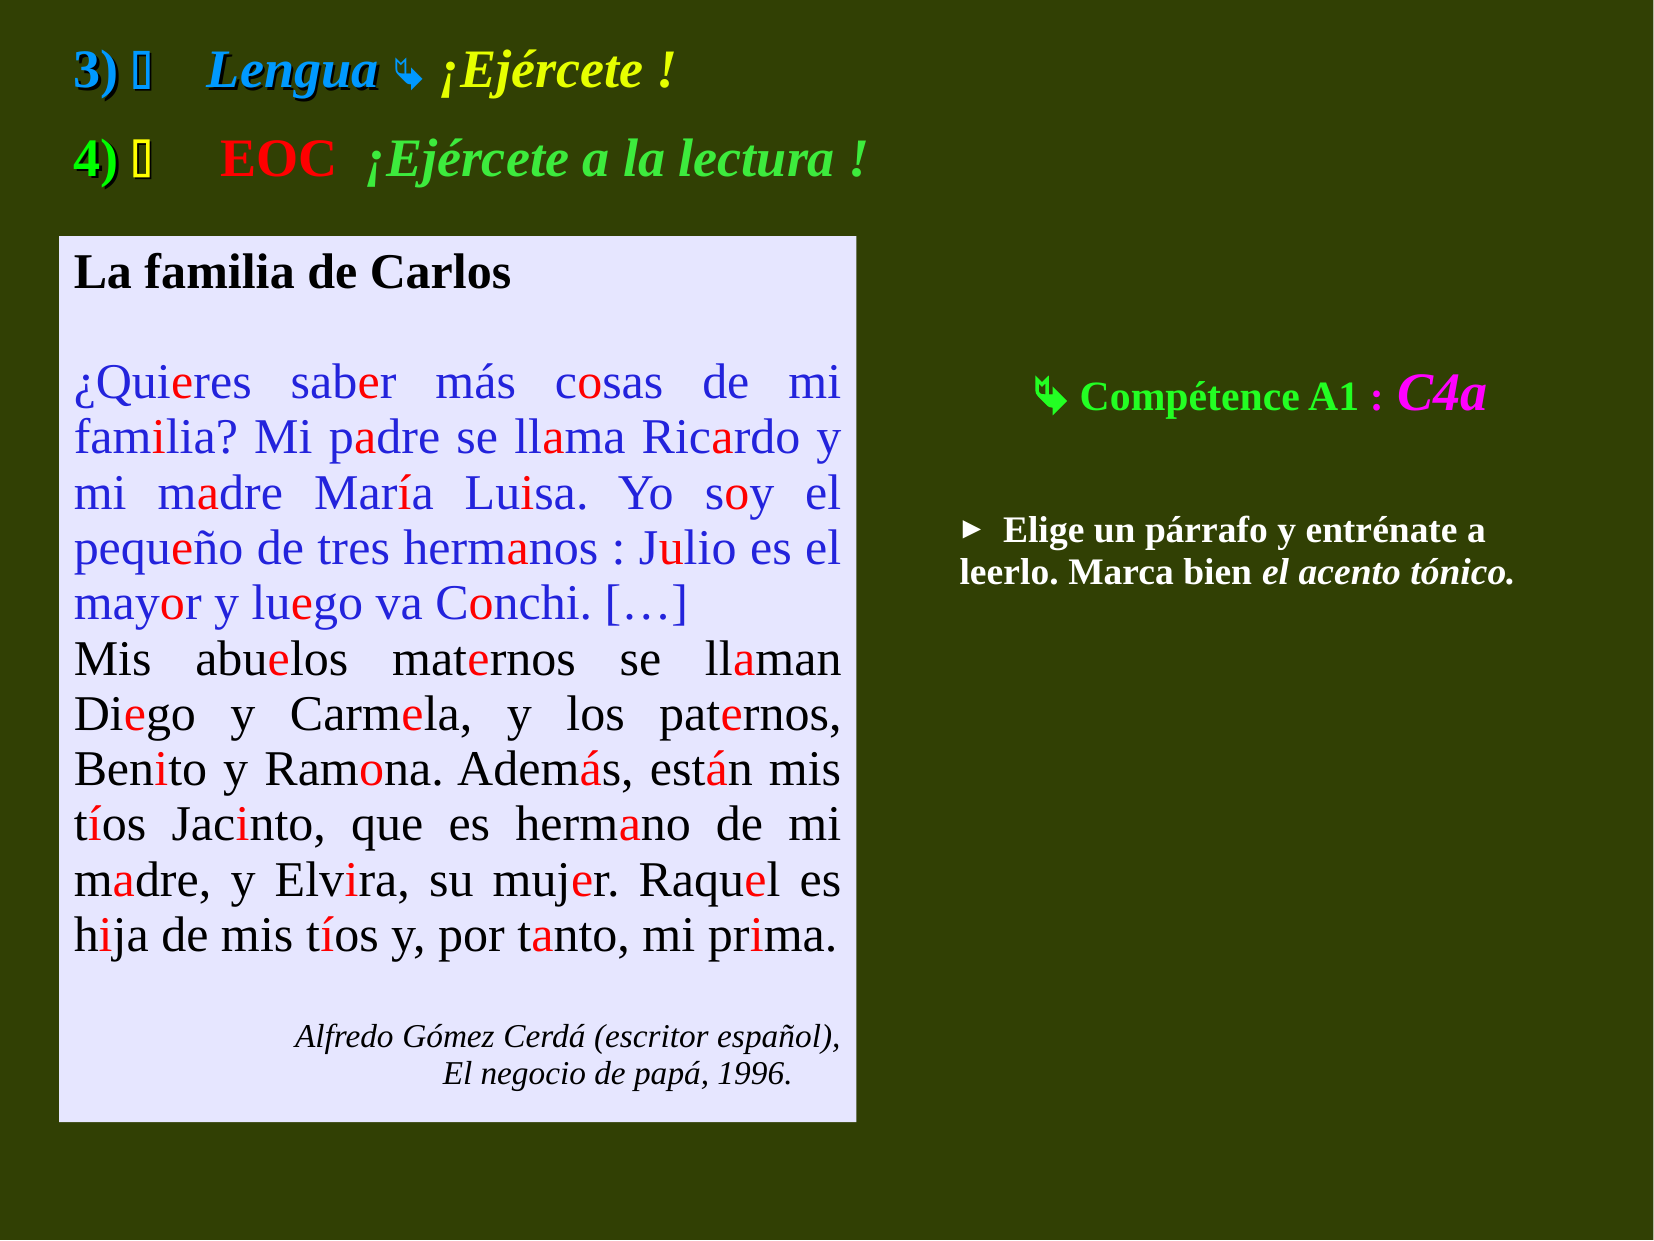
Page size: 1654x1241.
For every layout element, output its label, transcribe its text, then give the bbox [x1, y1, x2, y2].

text_box 3)  Lengua  ¡Ejércete ! [59, 32, 966, 109]
text_box  Compétence A1 : C4a [974, 354, 1547, 431]
text_box  Elige un párrafo y entrénate a leerlo. Marca bien el acento tónico. [944, 501, 1595, 602]
text_box 4)  EOC ¡Ejércete a la lectura ! [59, 120, 1093, 198]
text_box La familia de Carlos ¿Quieres saber más cosas de mi familia? Mi padre se llama Ricardo y mi madre María Luisa. Yo soy el pequeño de tres hermanos : Julio es el mayor y luego va Conchi. […] Mis abuelos maternos se llaman Diego y Carmela, y los paternos, Benito y Ramona. Además, están mis tíos Jacinto, que es hermano de mi madre, y Elvira, su mujer. Raquel es hija de mis tíos y, por tanto, mi prima. Alfredo Gómez Cerdá (escritor español), El negocio de papá, 1996. [59, 236, 857, 1123]
